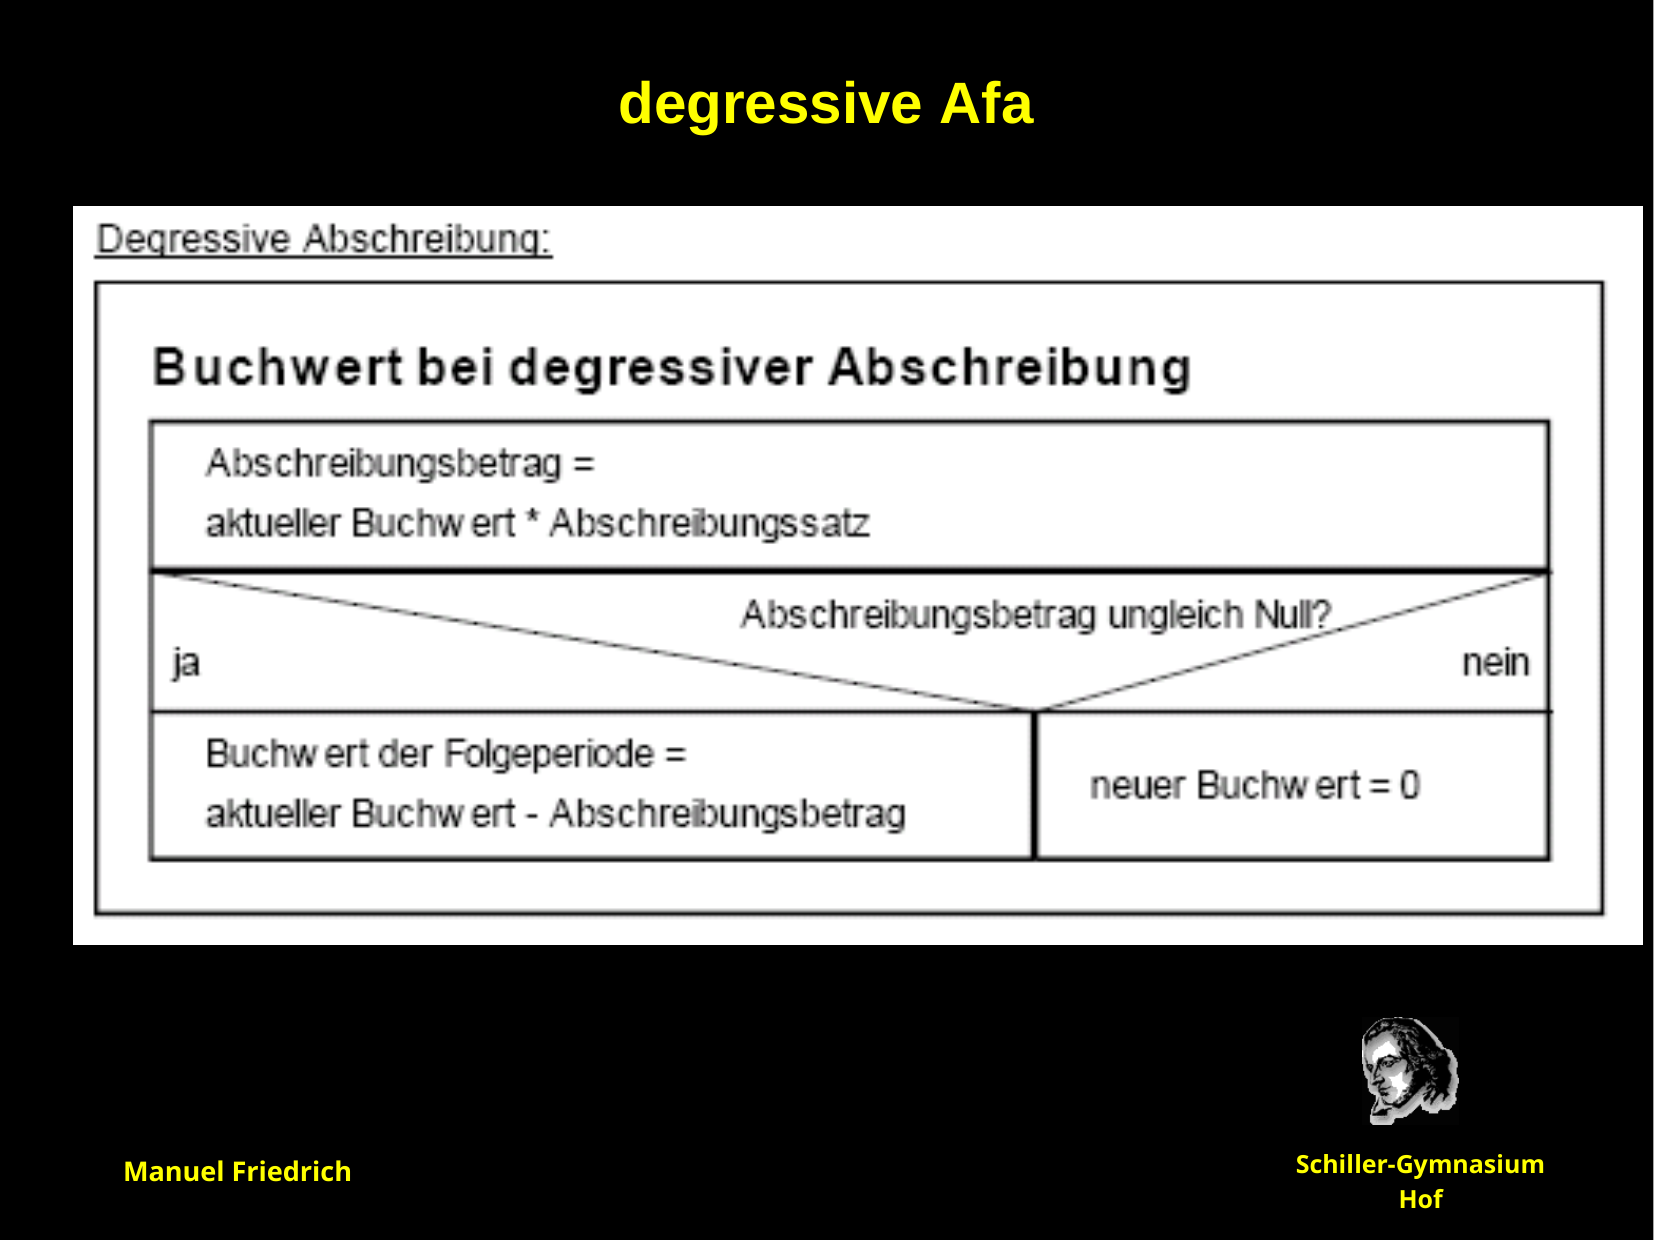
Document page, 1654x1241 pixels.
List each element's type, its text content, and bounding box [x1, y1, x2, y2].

text_box Manuel Friedrich [123, 1151, 353, 1191]
picture [1362, 1017, 1459, 1126]
text_box Schiller-Gymnasium Hof [1295, 1145, 1546, 1216]
picture [73, 206, 1643, 945]
text_box degressive Afa [618, 75, 1035, 206]
